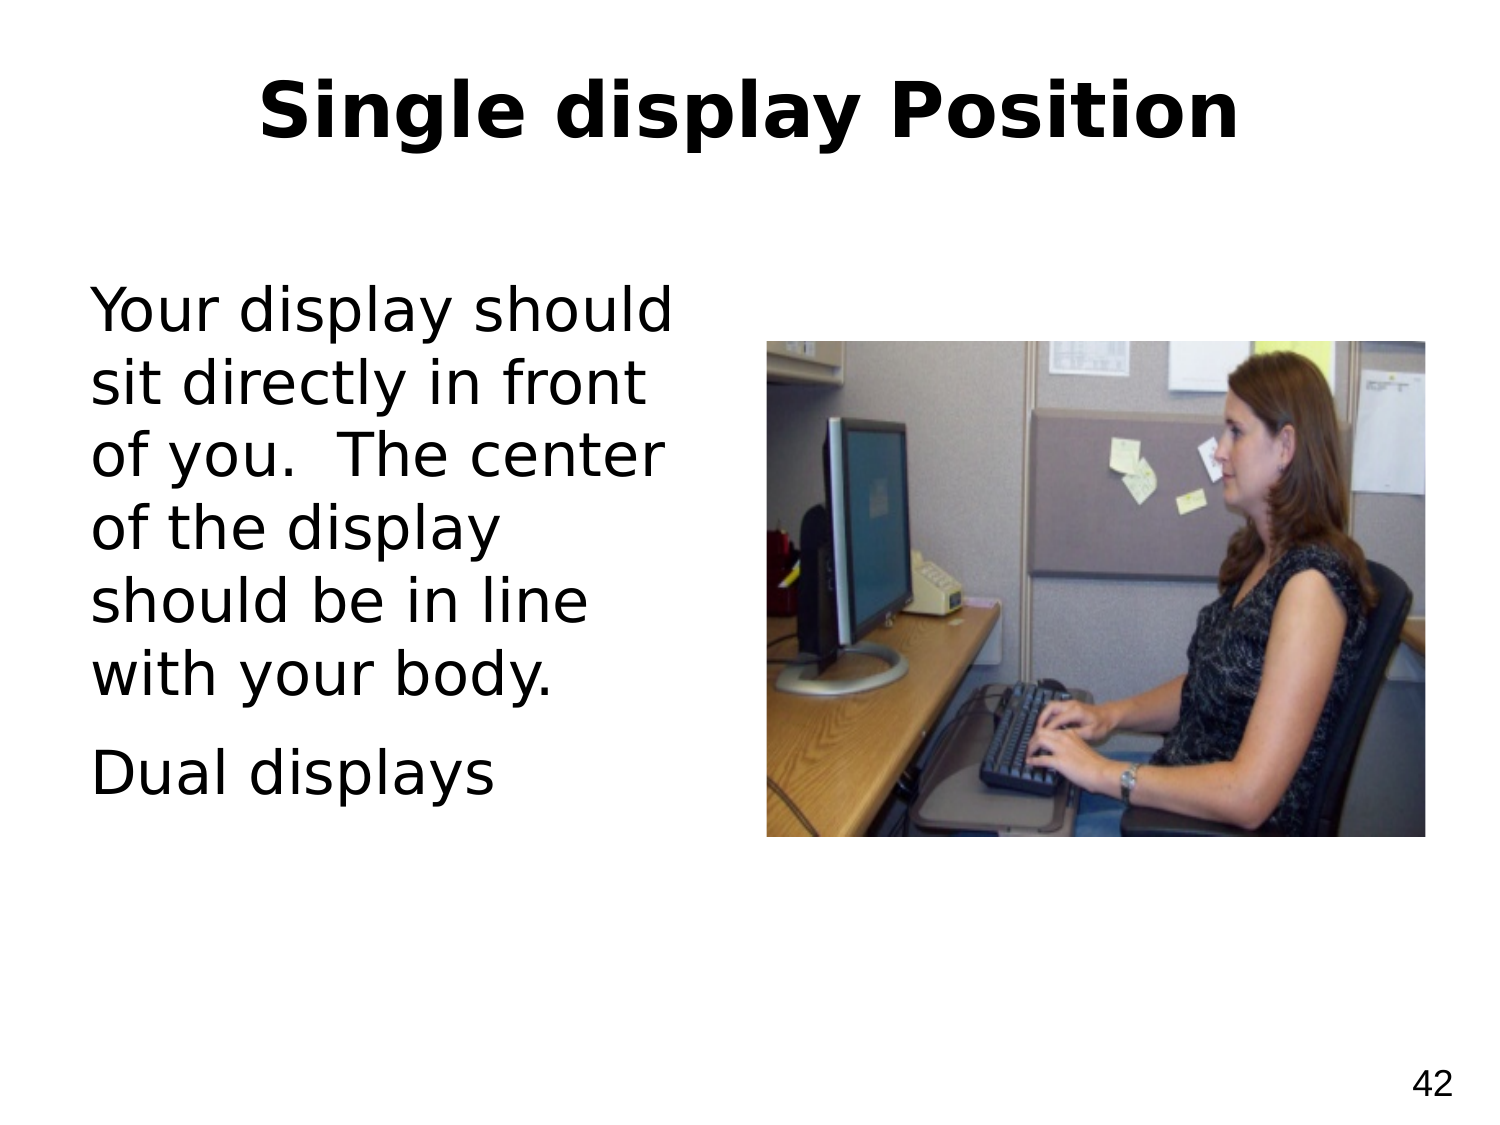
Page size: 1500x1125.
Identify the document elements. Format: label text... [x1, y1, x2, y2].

list Your display should sit directly in front of you. The center of the display should be in line with your body. Dual displays [75, 263, 734, 916]
picture [766, 341, 1426, 837]
title Single display Position [75, 44, 1425, 177]
